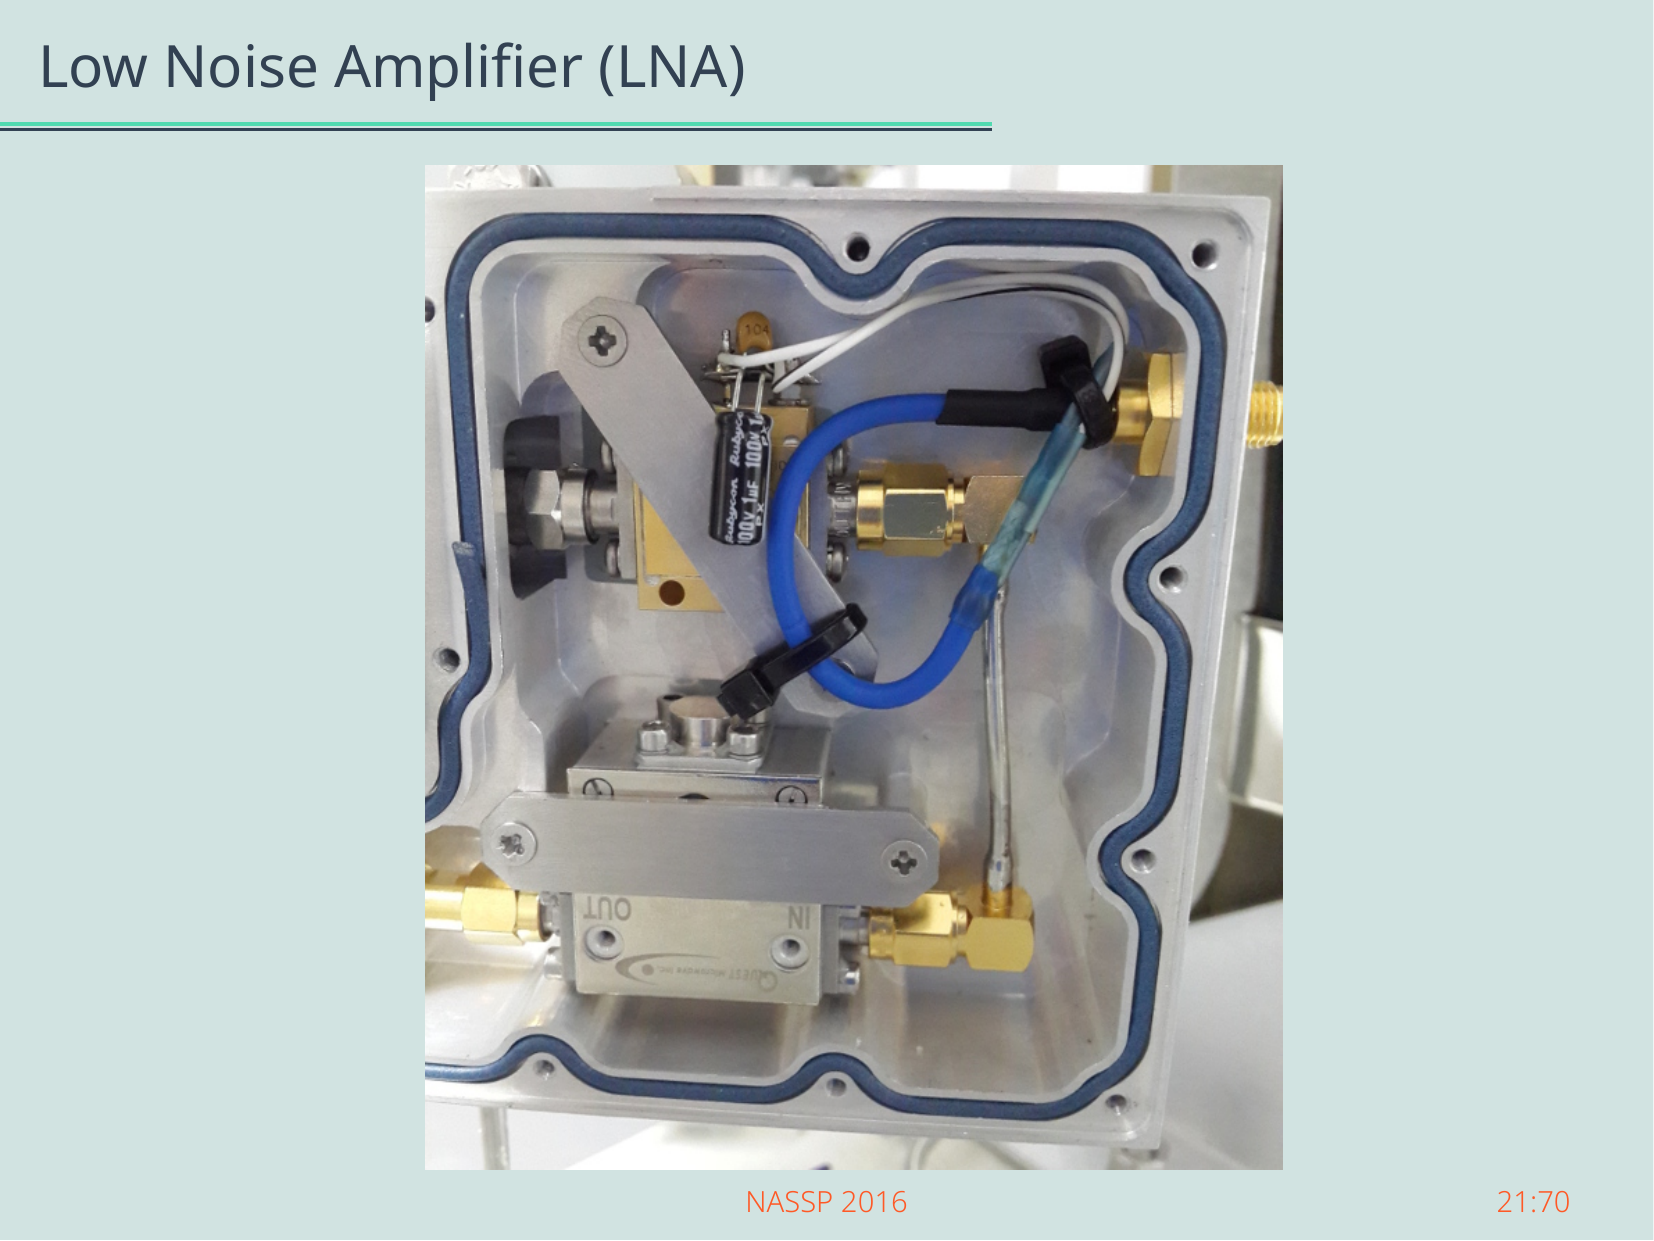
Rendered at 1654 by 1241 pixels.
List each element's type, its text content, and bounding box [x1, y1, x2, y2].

picture [425, 165, 1283, 1170]
text_box Low Noise Amplifier (LNA) [23, 17, 1063, 103]
